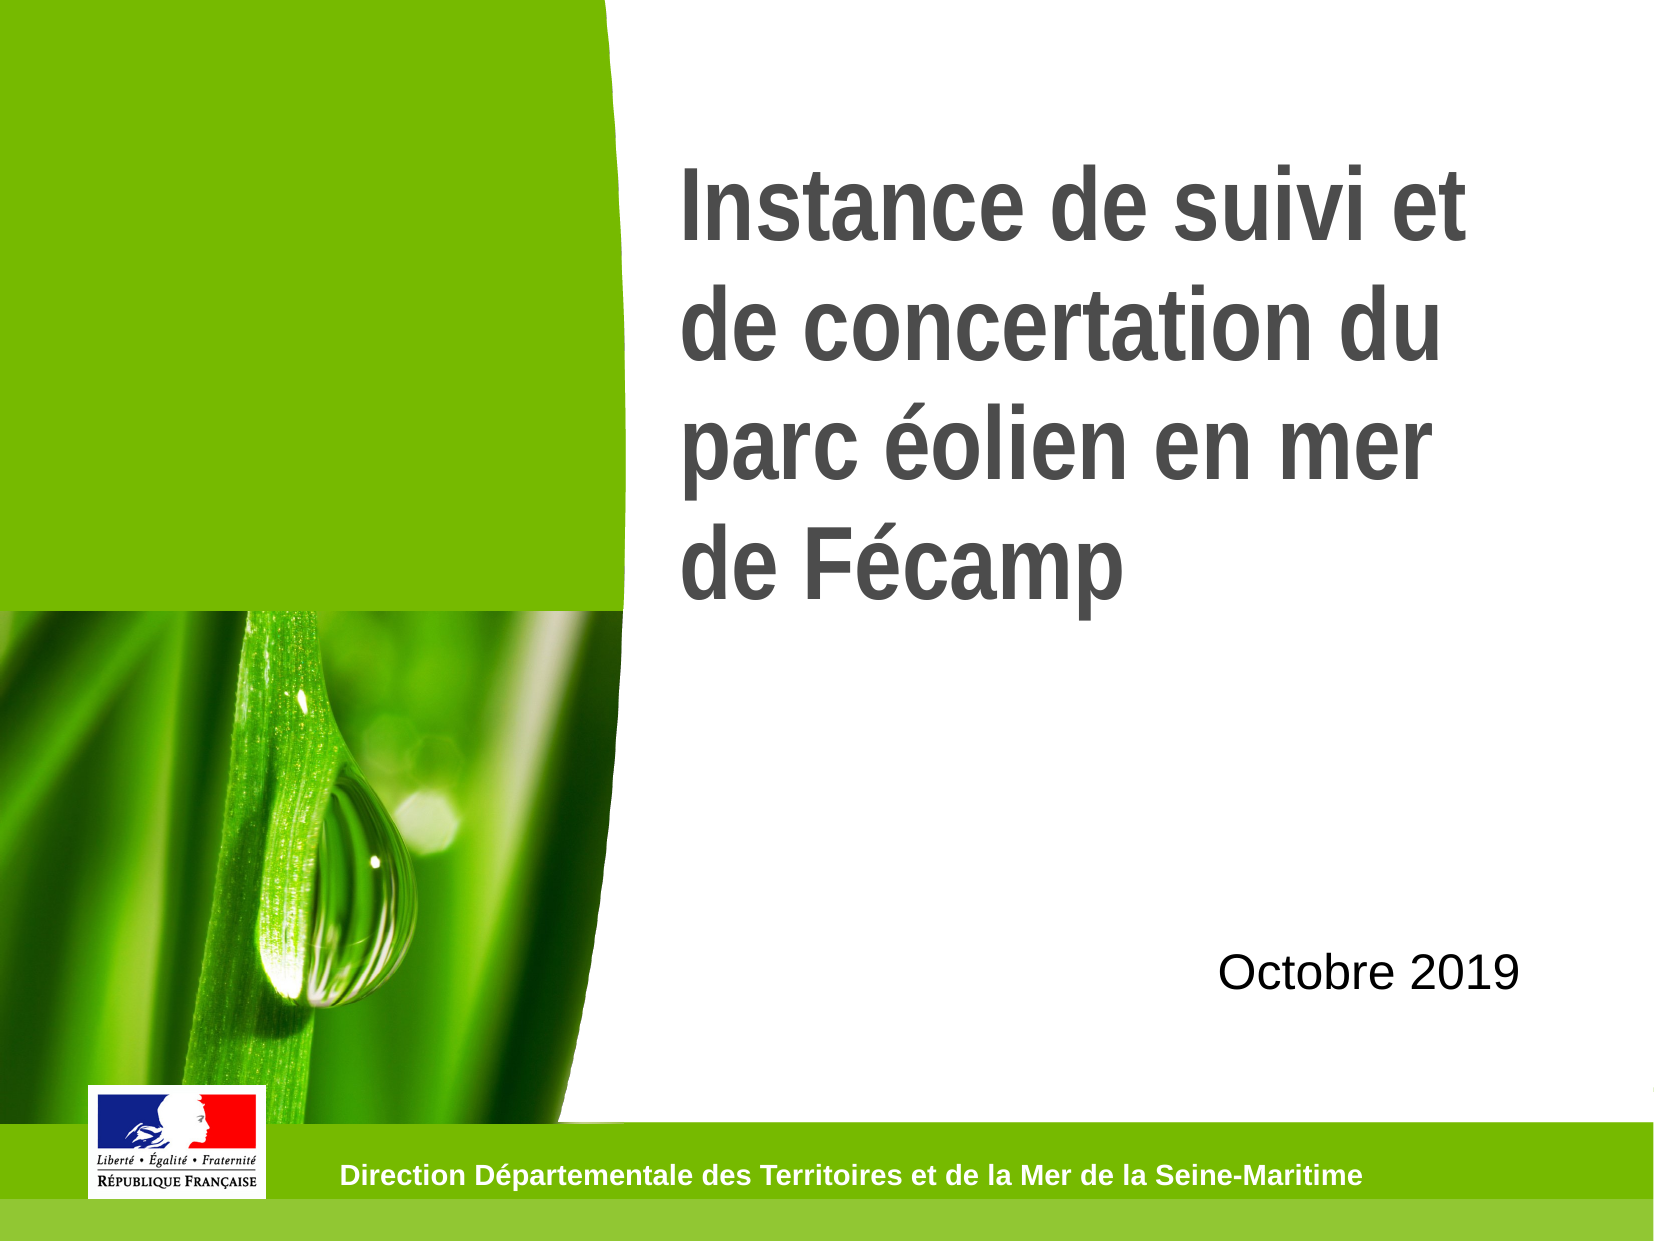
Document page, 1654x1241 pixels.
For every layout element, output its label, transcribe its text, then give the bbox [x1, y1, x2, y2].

title Instance de suivi et de concertation du parc éolien en mer de Fécamp [679, 118, 1506, 609]
text_box Direction Départementale des Territoires et de la Mer de la Seine-Maritime [324, 1151, 1536, 1241]
picture [0, 0, 1654, 1241]
text_box Octobre 2019 [974, 885, 1536, 1059]
